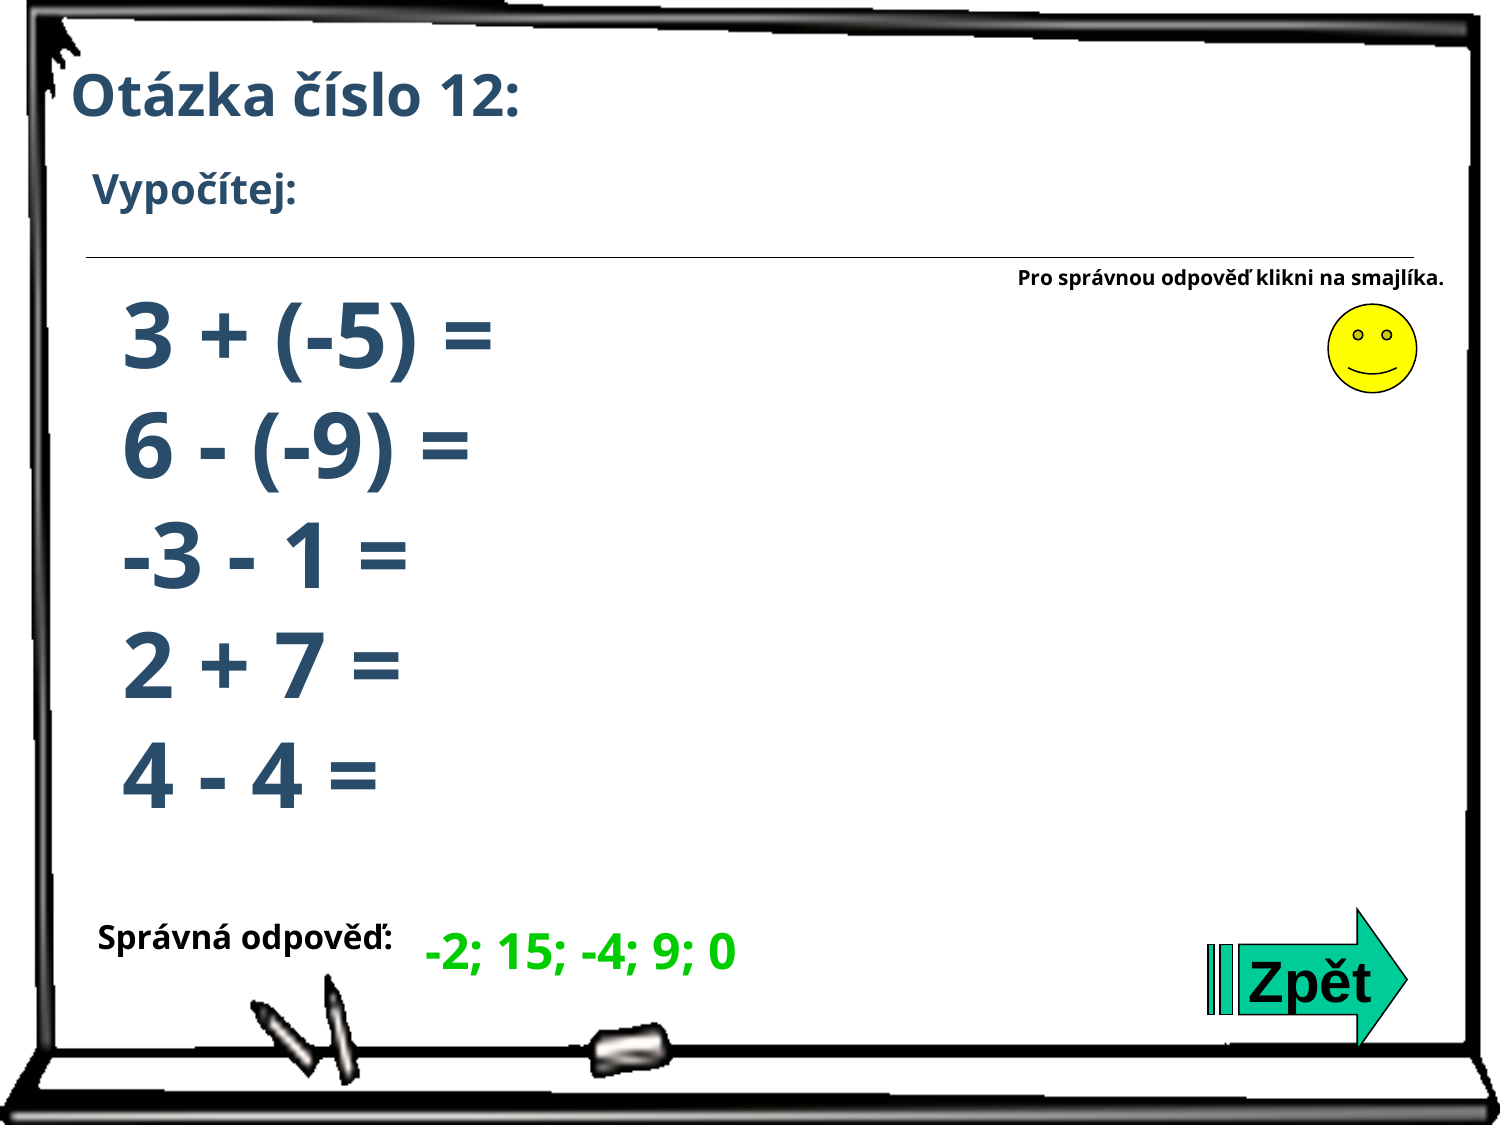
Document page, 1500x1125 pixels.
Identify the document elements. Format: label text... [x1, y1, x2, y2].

text_box Zpět [1208, 944, 1214, 1015]
picture [0, 0, 1500, 1125]
text_box Otázka číslo 12: [55, 54, 1391, 149]
text_box Pro správnou odpověď klikni na smajlíka. [1002, 230, 1464, 325]
text_box Zpět [1238, 909, 1408, 1050]
text_box Správná odpověď: [82, 888, 492, 984]
text_box Vypočítej: [78, 140, 1413, 235]
text_box 3 + (-5) = 6 - (-9) = -3 - 1 = 2 + 7 = 4 - 4 = [107, 504, 861, 600]
text_box -2; 15; -4; 9; 0 [410, 902, 795, 997]
text_box Zpět [1220, 944, 1233, 1015]
text_box [1328, 304, 1417, 393]
